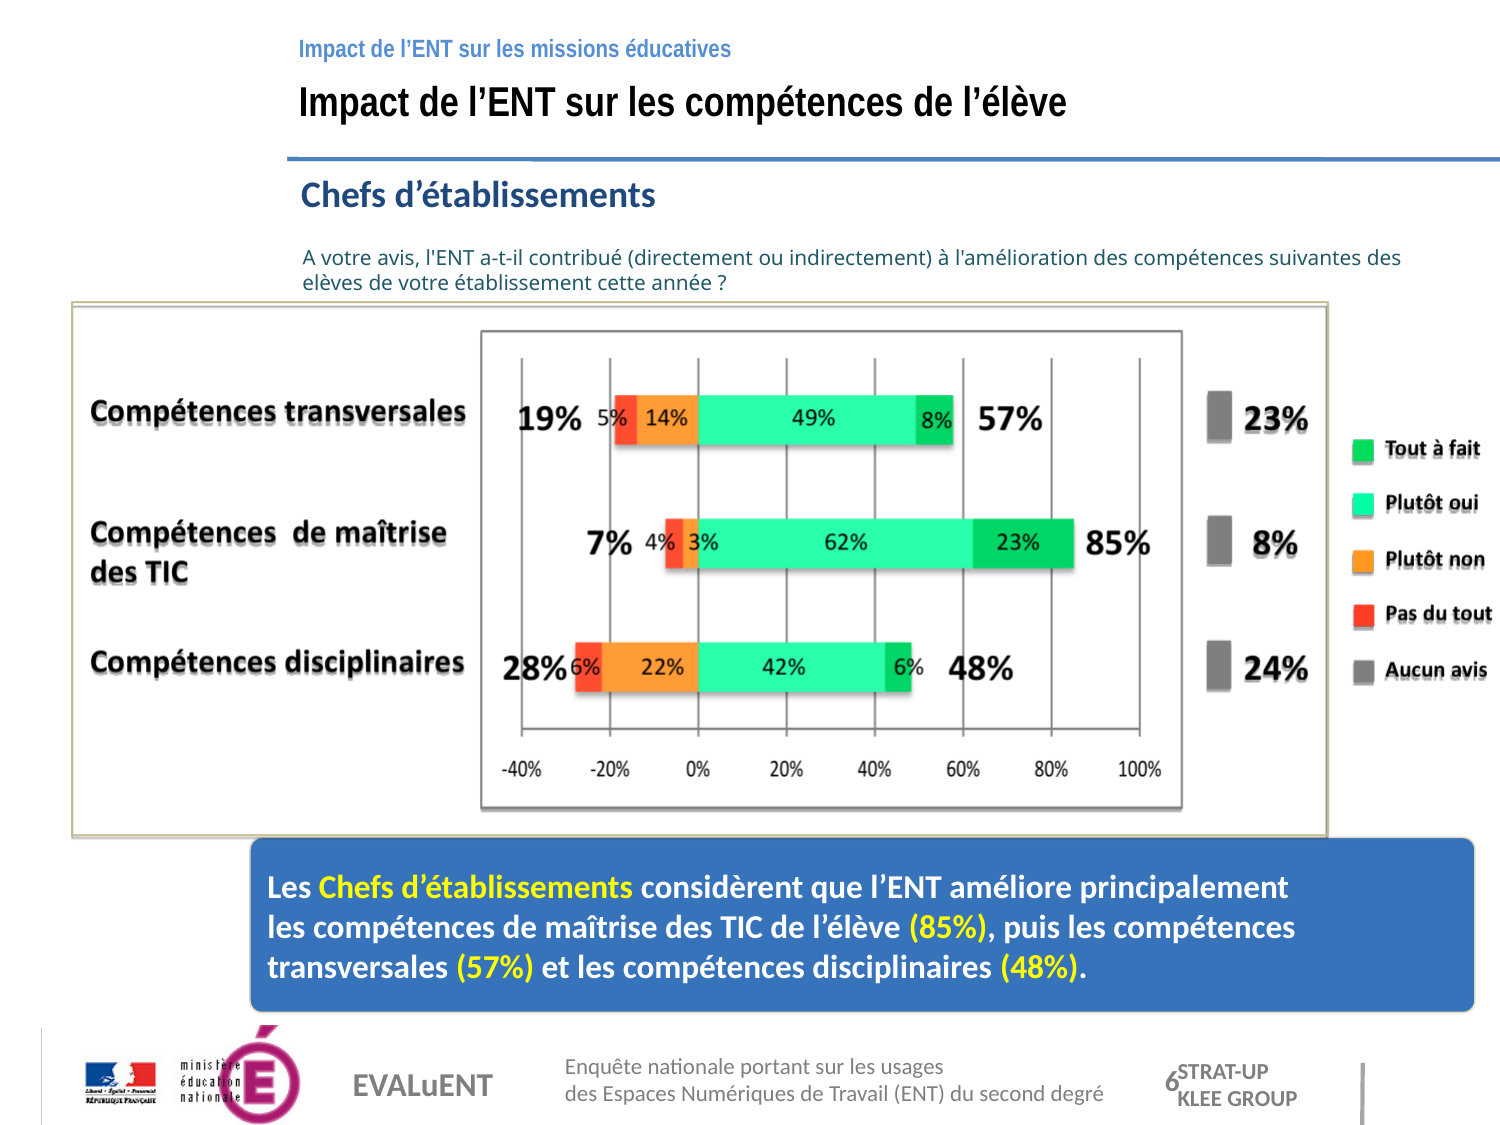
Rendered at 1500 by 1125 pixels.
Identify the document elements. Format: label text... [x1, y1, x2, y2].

text_box A votre avis, l'ENT a-t-il contribué (directement ou indirectement) à l'amélioration des compétences suivantes des élèves de votre établissement cette année ? [287, 237, 1450, 299]
picture [70, 299, 1500, 838]
text_box [1074, 1050, 1426, 1110]
text_box Impact de l’ENT sur les missions éducatives Impact de l’ENT sur les compétences de l’élève [284, 25, 1455, 100]
text_box Chefs d’établissements [286, 162, 676, 224]
text_box Les Chefs d’établissements considèrent que l’ENT améliore principalement les compétences de maîtrise des TIC de l’élève (85%), puis les compétences transversales (57%) et les compétences disciplinaires (48%). [249, 838, 1475, 1013]
